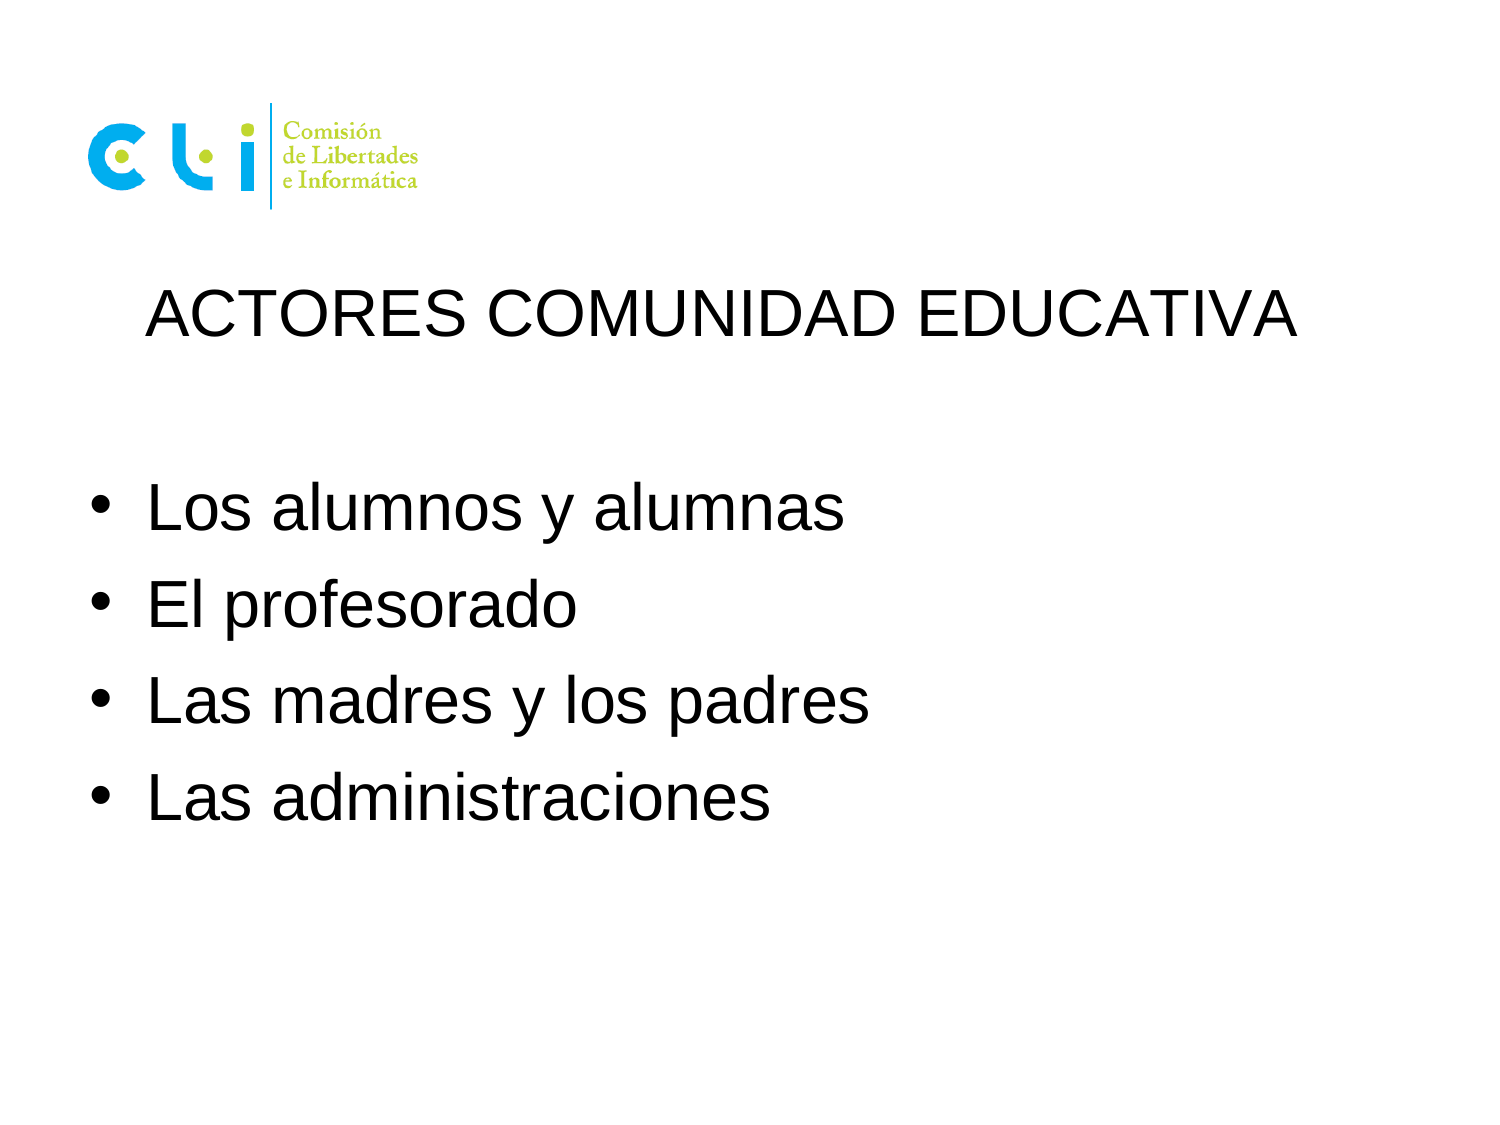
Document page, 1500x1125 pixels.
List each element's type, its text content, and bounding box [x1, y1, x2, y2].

list ACTORES COMUNIDAD EDUCATIVA Los alumnos y alumnas El profesorado Las madres y los padres Las administraciones [75, 262, 1426, 1005]
picture [17, 45, 514, 233]
